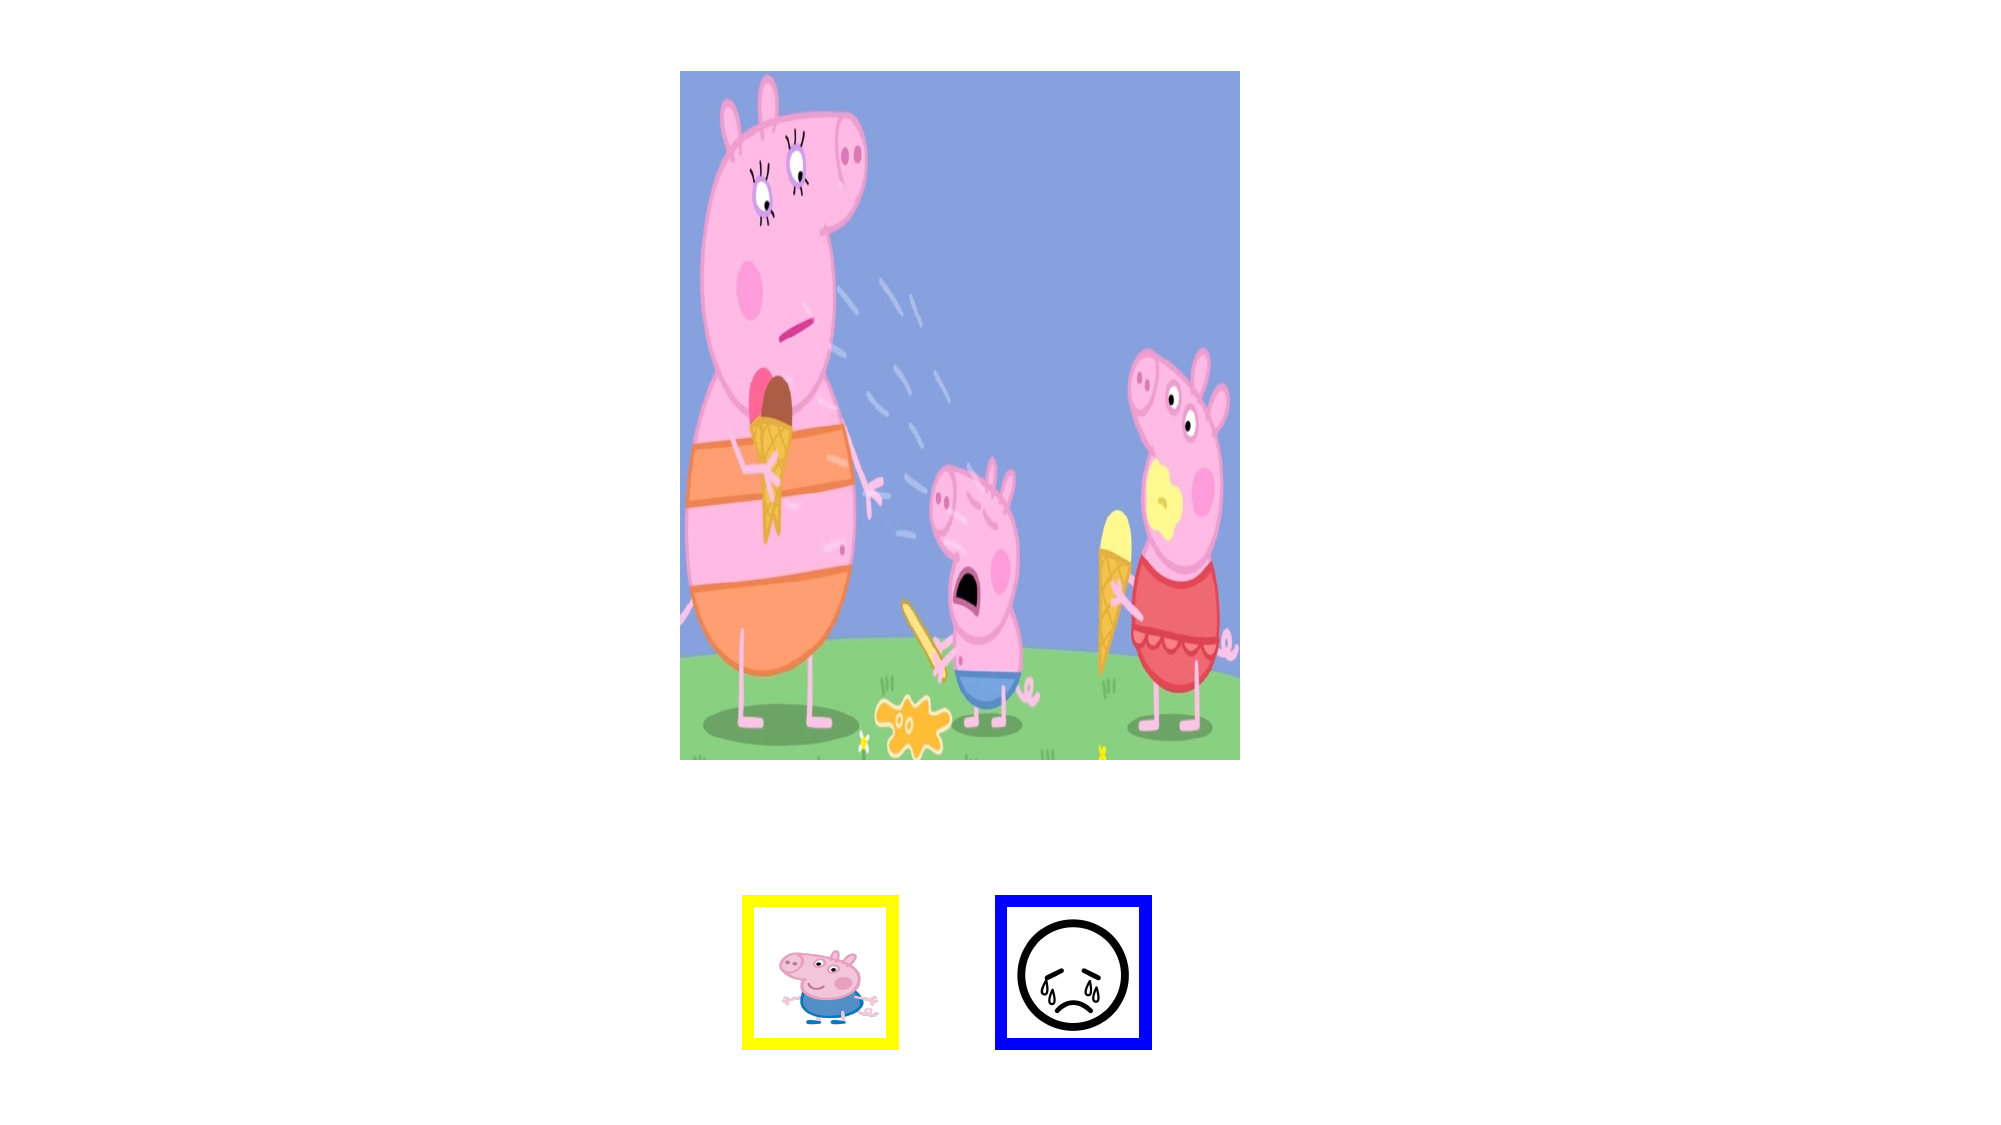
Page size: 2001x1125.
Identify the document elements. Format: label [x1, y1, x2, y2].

picture [1010, 912, 1136, 1038]
picture [762, 910, 890, 1035]
picture [680, 71, 1240, 760]
